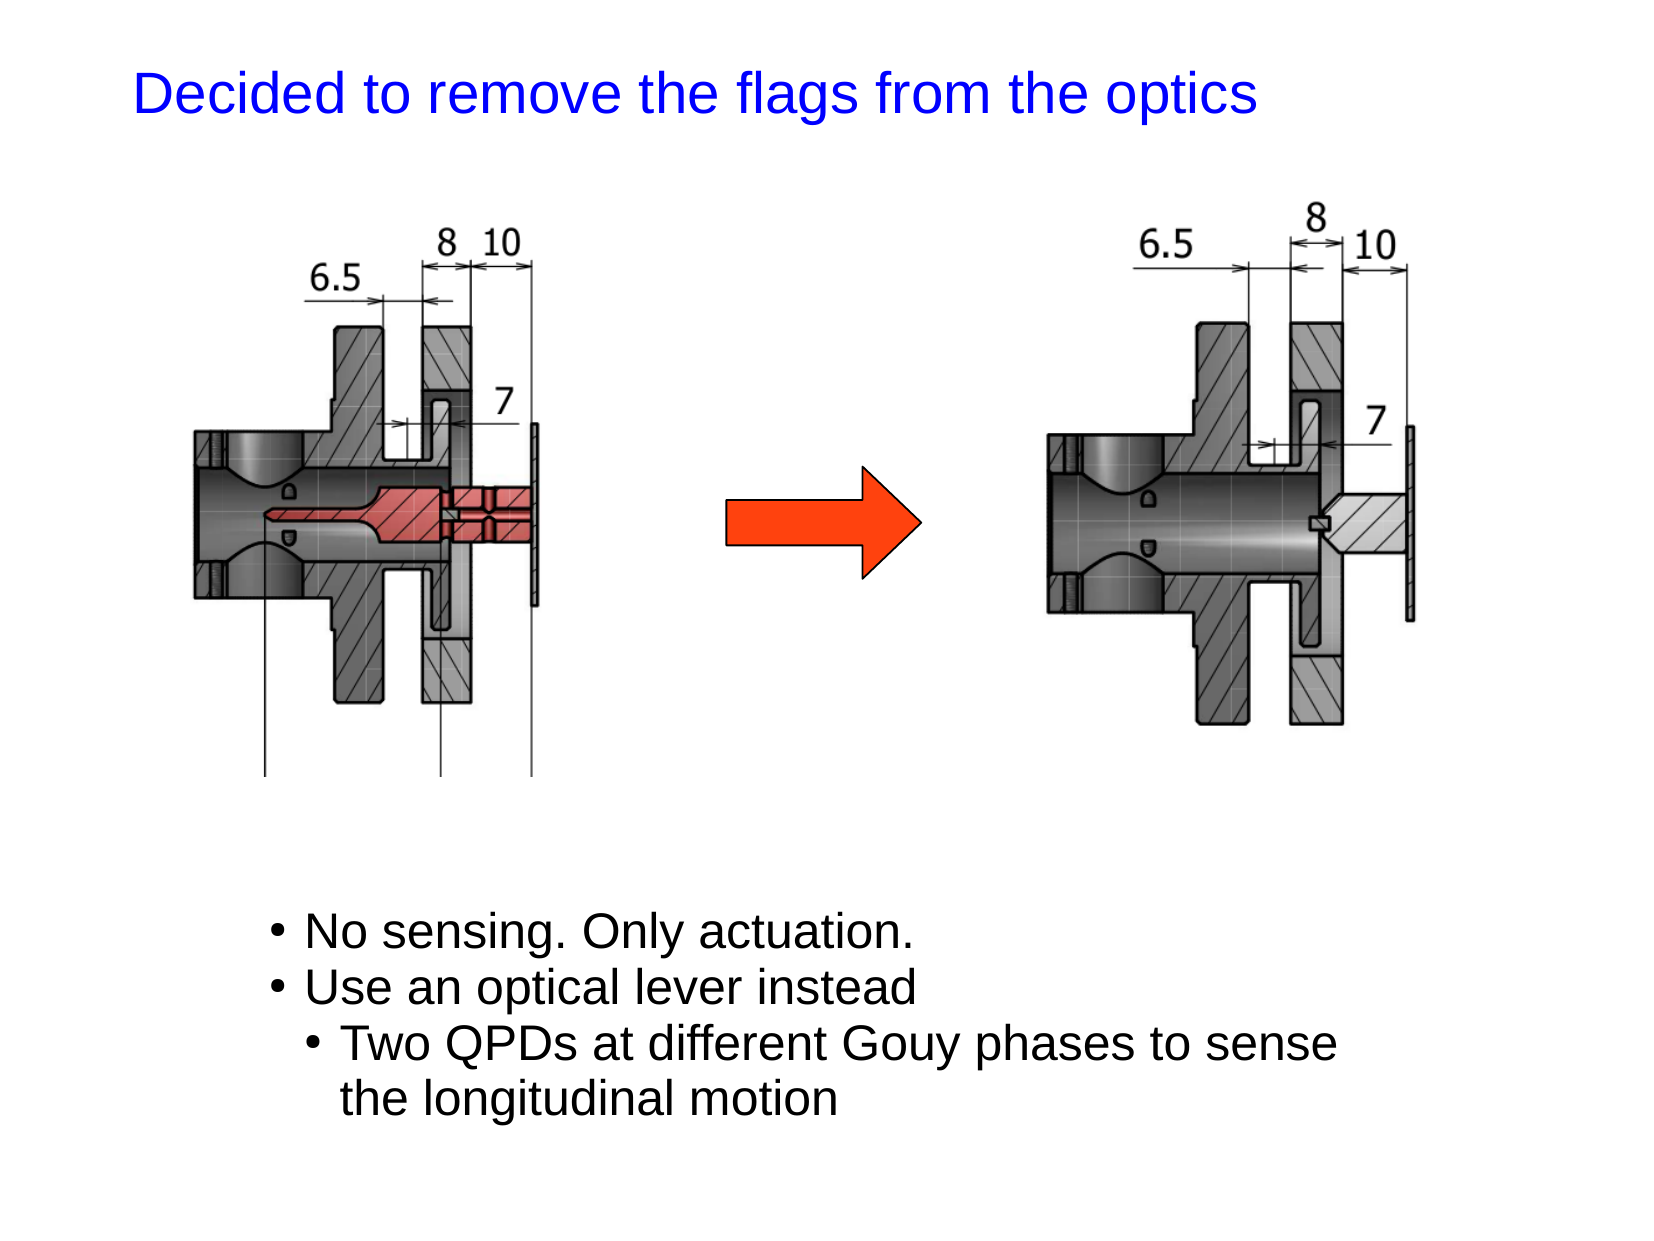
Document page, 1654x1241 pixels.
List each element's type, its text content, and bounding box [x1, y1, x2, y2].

text_box No sensing. Only actuation. Use an optical lever instead Two QPDs at different Gouy phases to sense the longitudinal motion [253, 896, 1369, 1134]
text_box [726, 466, 922, 579]
picture [1003, 193, 1506, 793]
text_box Decided to remove the flags from the optics [118, 53, 1275, 133]
picture [152, 210, 626, 777]
